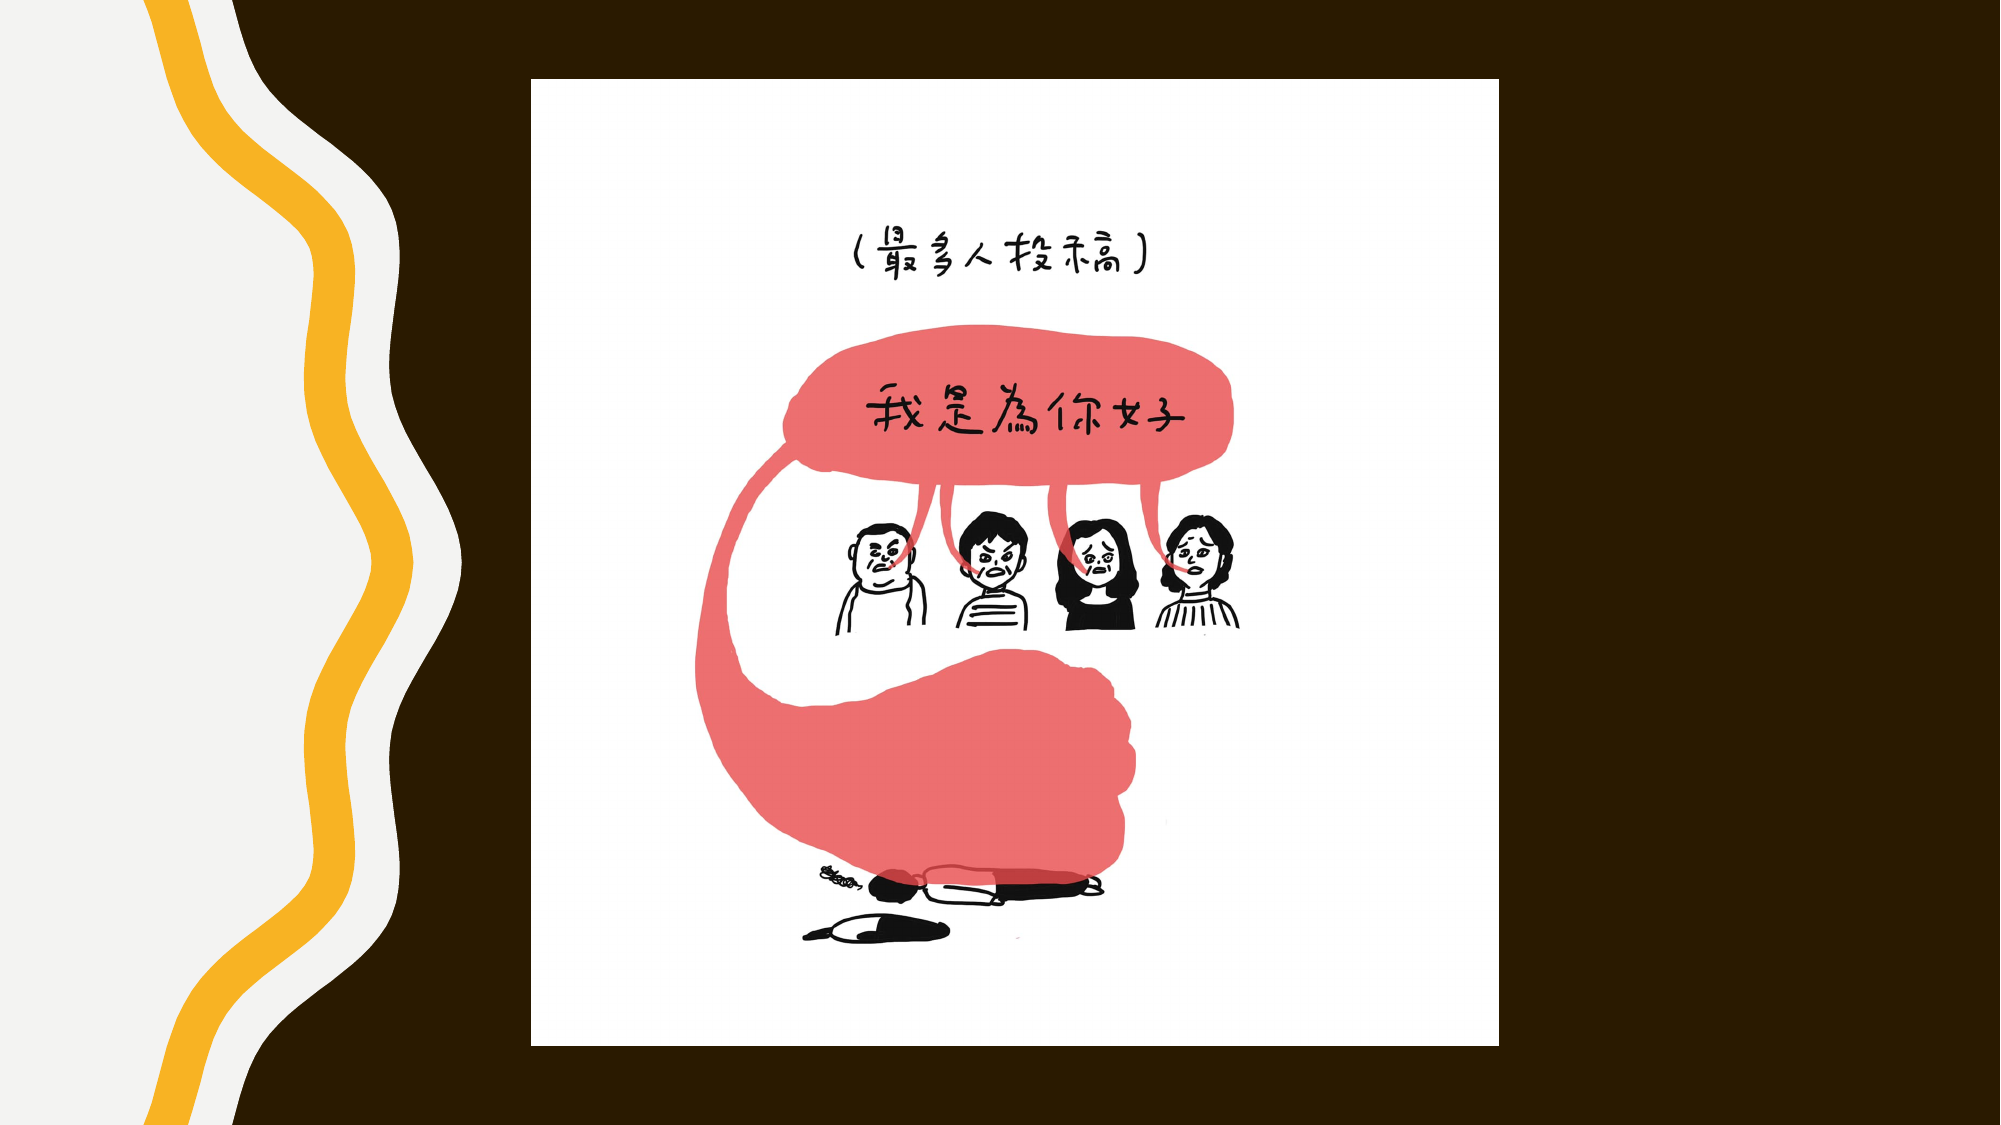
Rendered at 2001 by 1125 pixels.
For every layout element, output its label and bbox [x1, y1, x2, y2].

picture [531, 79, 1499, 1046]
